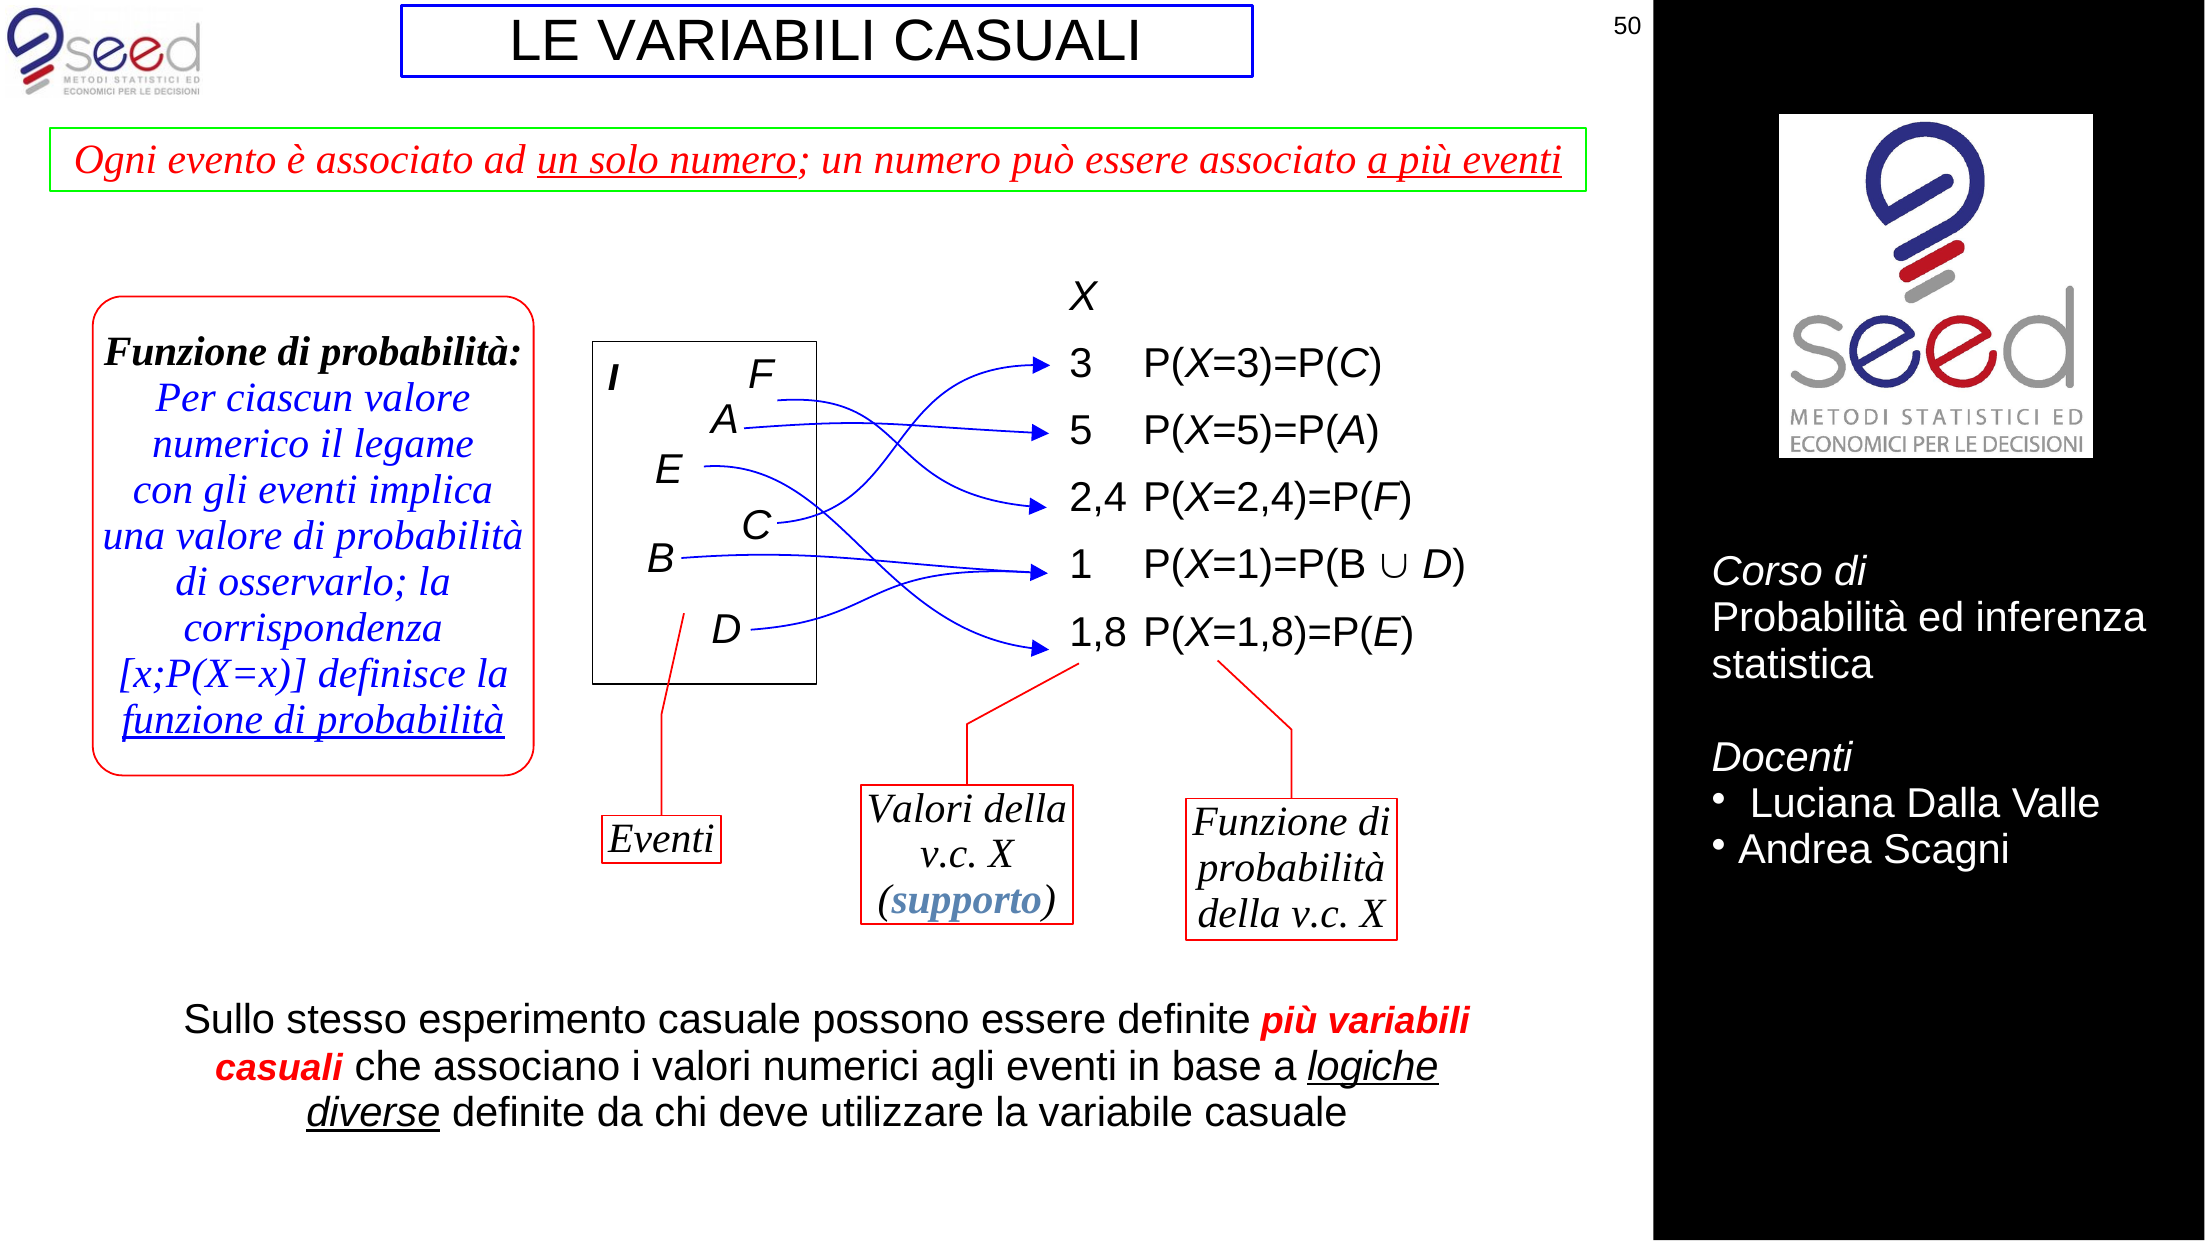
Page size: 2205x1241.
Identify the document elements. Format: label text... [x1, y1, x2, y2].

text_box B [646, 534, 687, 583]
picture [1779, 114, 2093, 458]
text_box Sullo stesso esperimento casuale possono essere definite più variabili casuali che associano i valori numerici agli eventi in base a logiche diverse definite da chi deve utilizzare la variabile casuale [157, 996, 1497, 1141]
picture [5, 5, 203, 98]
text_box X 3 P(X=3)=P(C) 5 P(X=5)=P(A) 2,4 P(X=2,4)=P(F) 1 P(X=1)=P(B ∪ D) 1,8 P(X=1,8)=P(E) [1069, 272, 1501, 668]
text_box I [607, 352, 631, 401]
text_box LE VARIABILI CASUALI [401, 5, 1253, 77]
text_box A [711, 395, 751, 444]
text_box Funzione di probabilità: Per ciascun valore numerico il legame con gli eventi implica una valore di probabilità di osservarlo; la corrispondenza [x;P(X=x)] definisce la funzione di probabilità [92, 296, 534, 776]
text_box D [711, 605, 754, 654]
text_box E [655, 445, 695, 494]
text_box Eventi [602, 815, 721, 863]
text_box C [741, 502, 784, 551]
text_box F [748, 351, 786, 400]
text_box Ogni evento è associato ad un solo numero; un numero può essere associato a più eventi [50, 127, 1587, 191]
text_box Funzione di probabilità della v.c. X [1186, 798, 1397, 940]
text_box Valori della v.c. X (supporto) [860, 784, 1074, 924]
